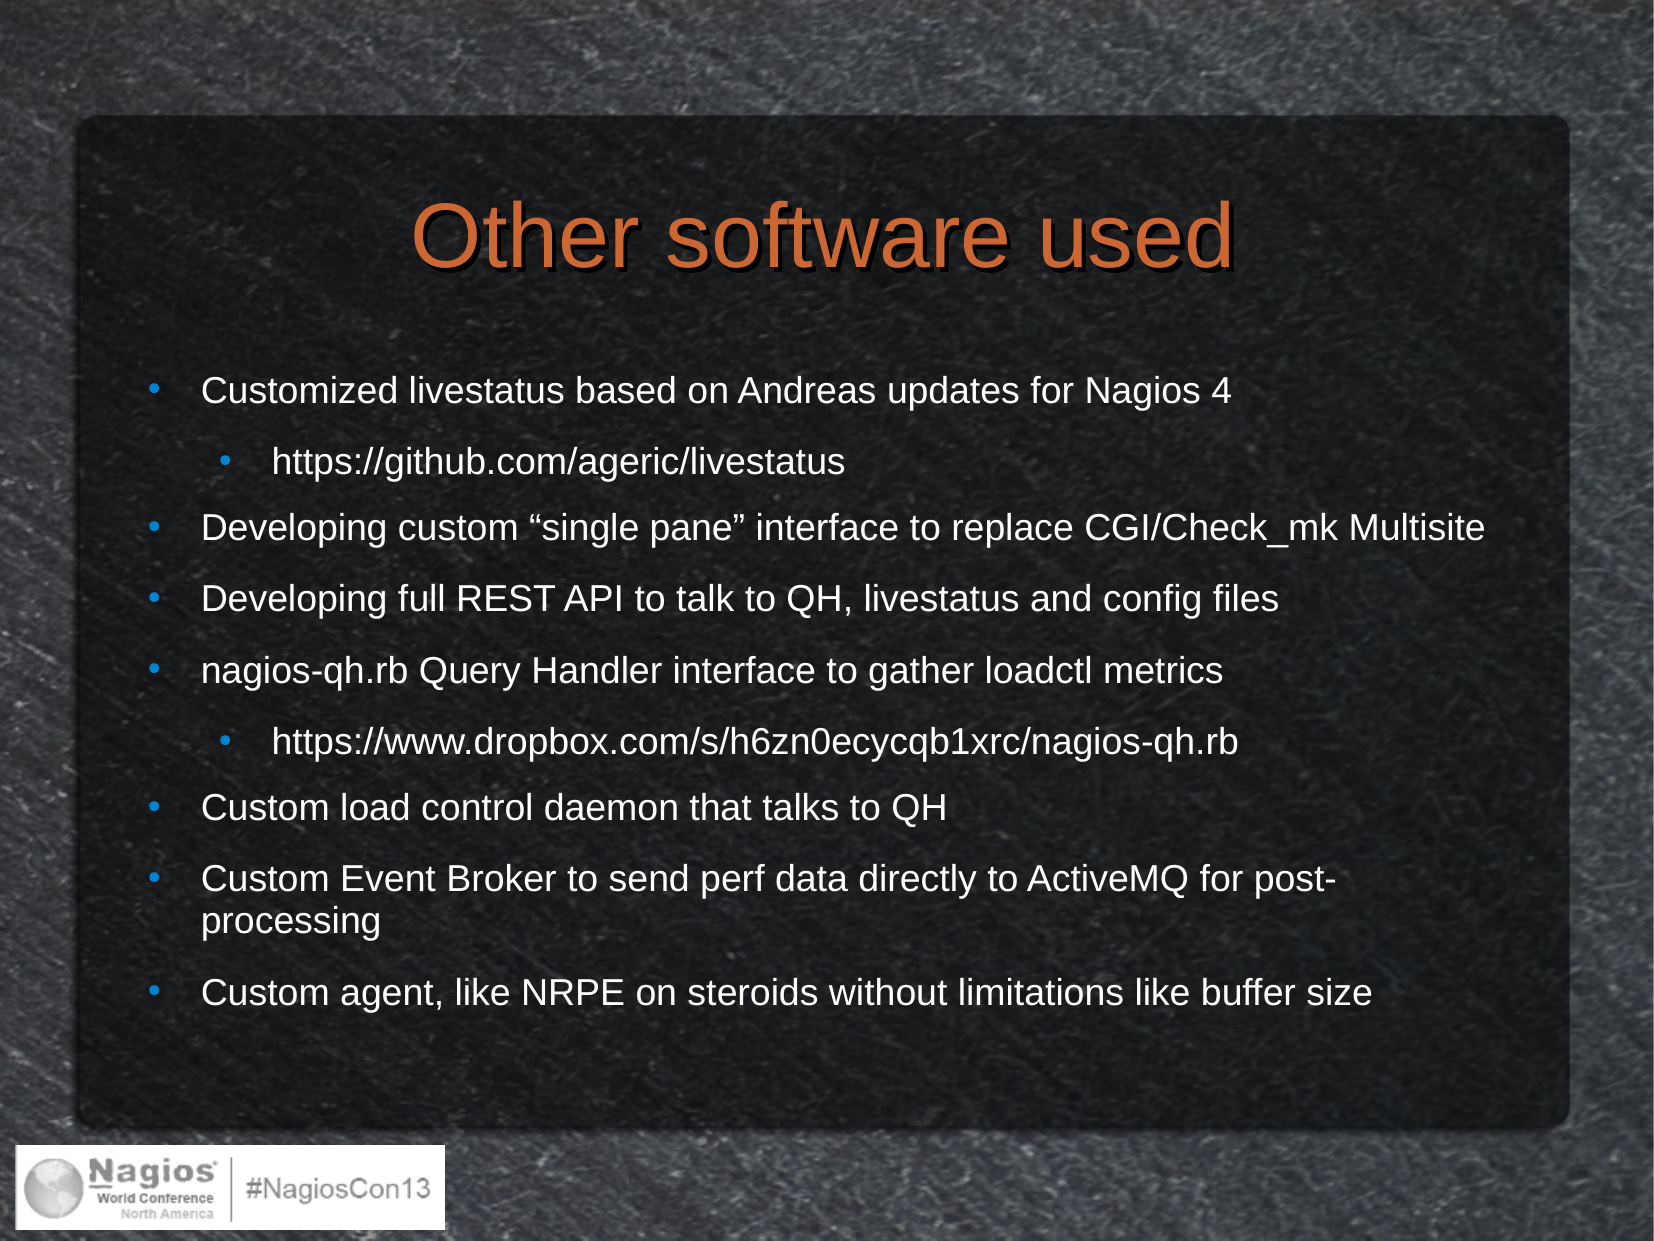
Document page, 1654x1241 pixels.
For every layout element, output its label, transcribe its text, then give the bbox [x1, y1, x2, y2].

list Customized livestatus based on Andreas updates for Nagios 4 https://github.com/ageric/livestatus Developing custom “single pane” interface to replace CGI/Check_mk Multisite Developing full REST API to talk to QH, livestatus and config files nagios-qh.rb Query Handler interface to gather loadctl metrics https://www.dropbox.com/s/h6zn0ecycqb1xrc/nagios-qh.rb Custom load control daemon that talks to QH Custom Event Broker to send perf data directly to ActiveMQ for post-processing Custom agent, like NRPE on steroids without limitations like buffer size [129, 369, 1518, 1014]
title Other software used [129, 118, 1518, 355]
picture [0, 0, 1654, 1241]
